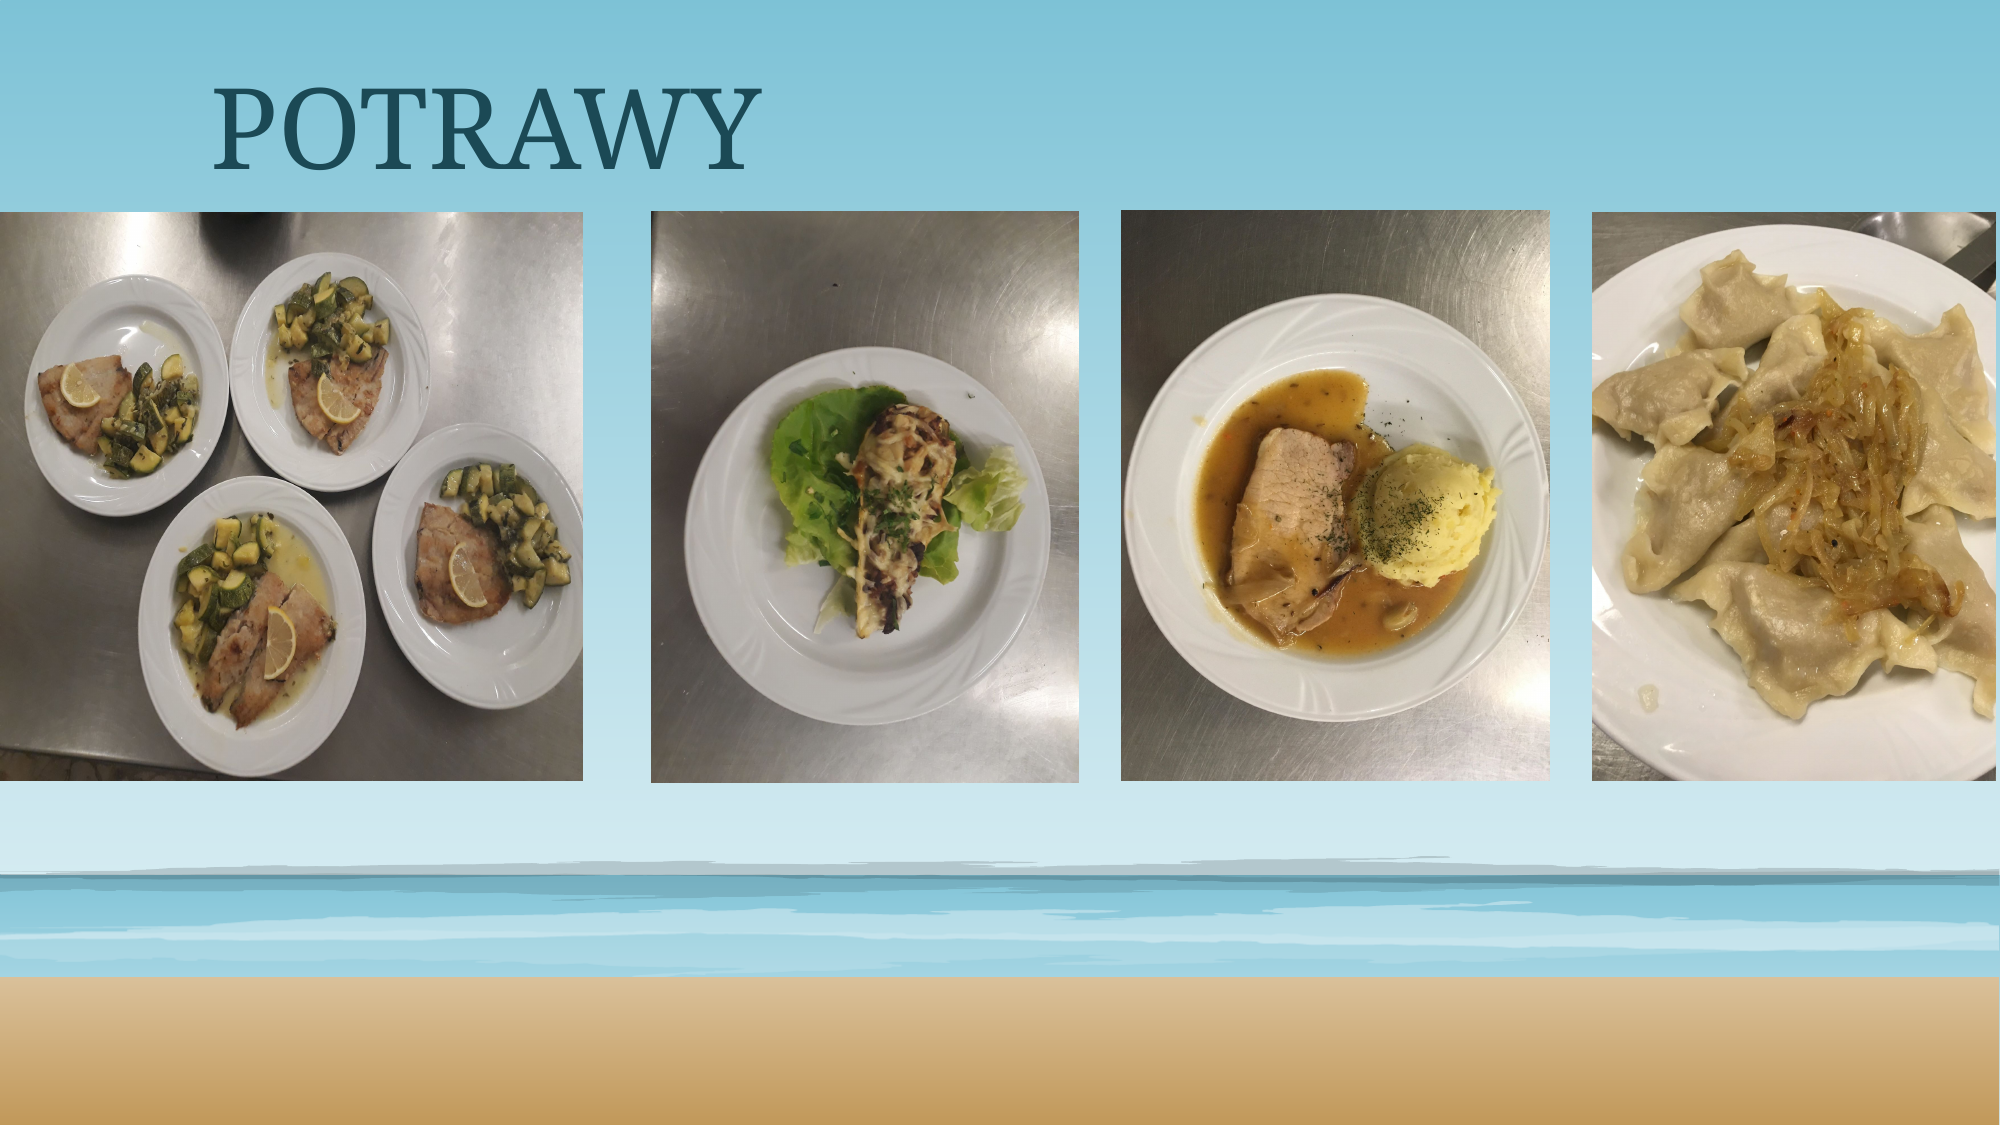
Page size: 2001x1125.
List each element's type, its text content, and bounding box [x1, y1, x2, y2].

picture [0, 856, 2000, 978]
picture [1592, 212, 1996, 781]
subtitle POTRAWY [195, 64, 1771, 211]
picture [0, 212, 583, 781]
picture [1121, 210, 1550, 781]
picture [651, 211, 1079, 783]
